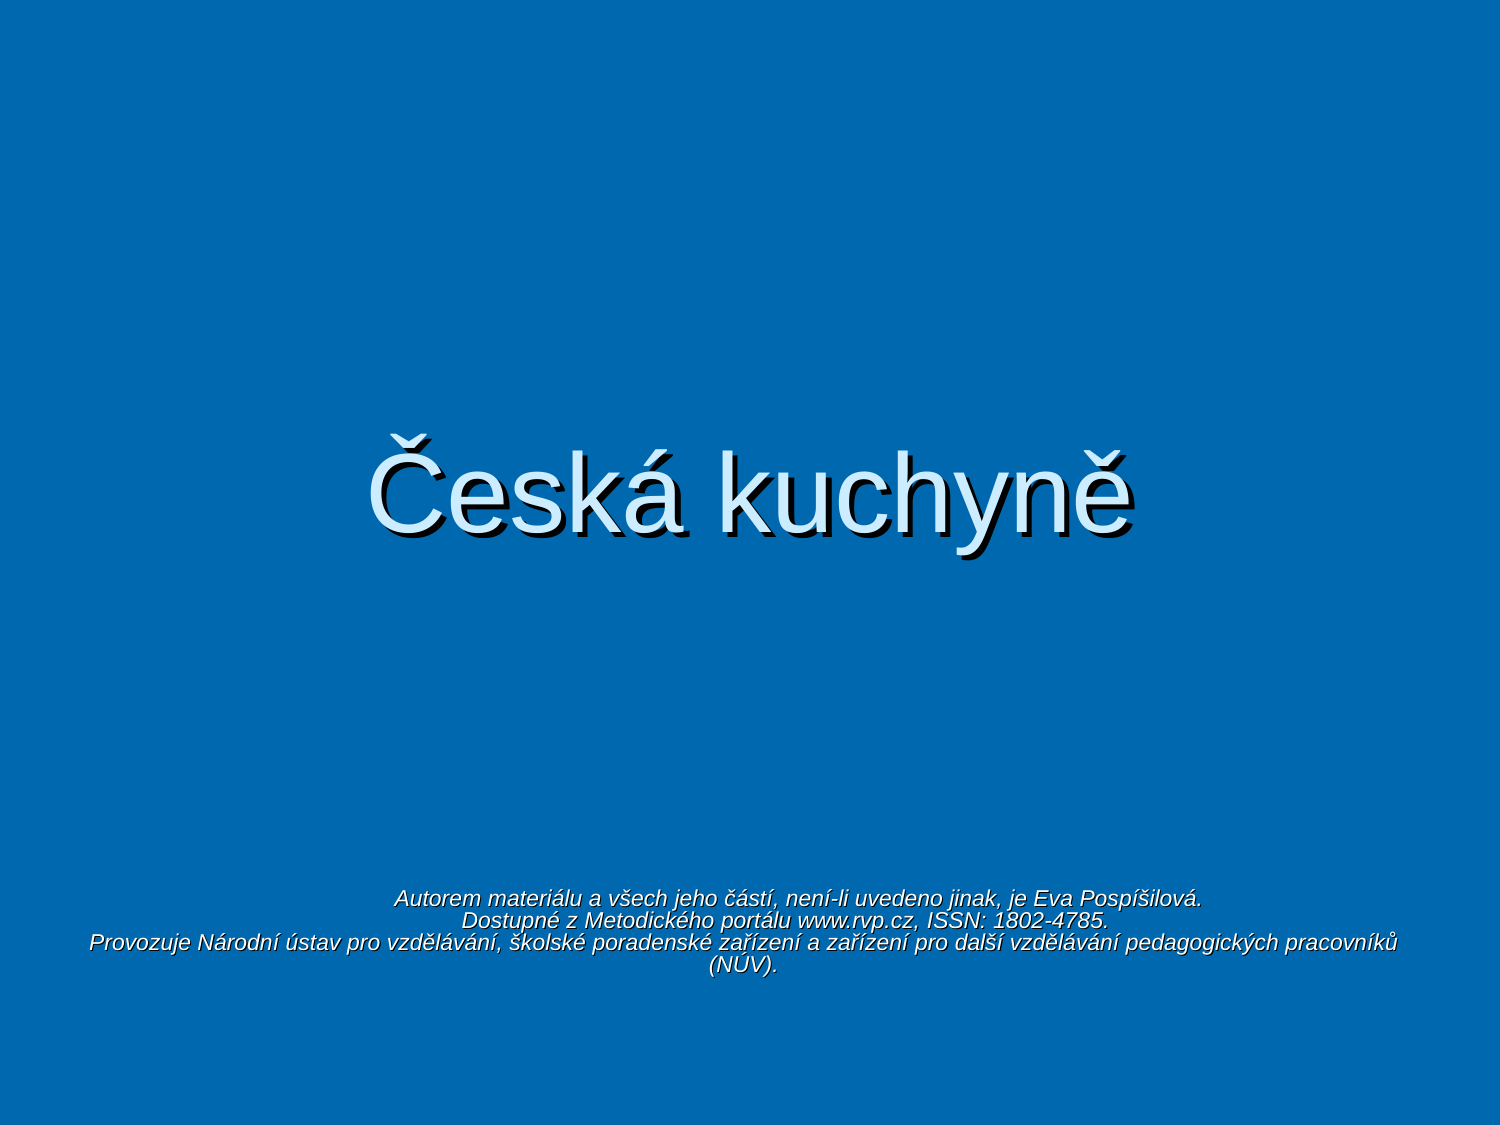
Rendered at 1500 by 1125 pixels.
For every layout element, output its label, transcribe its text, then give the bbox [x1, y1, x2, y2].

text_box Autorem materiálu a všech jeho částí, není-li uvedeno jinak, je Eva Pospíšilová. Dostupné z Metodického portálu www.rvp.cz, ISSN: 1802-4785. Provozuje Národní ústav pro vzdělávání, školské poradenské zařízení a zařízení pro další vzdělávání pedagogických pracovníků (NÚV). [41, 881, 1447, 1024]
title Česká kuchyně [112, 277, 1388, 563]
